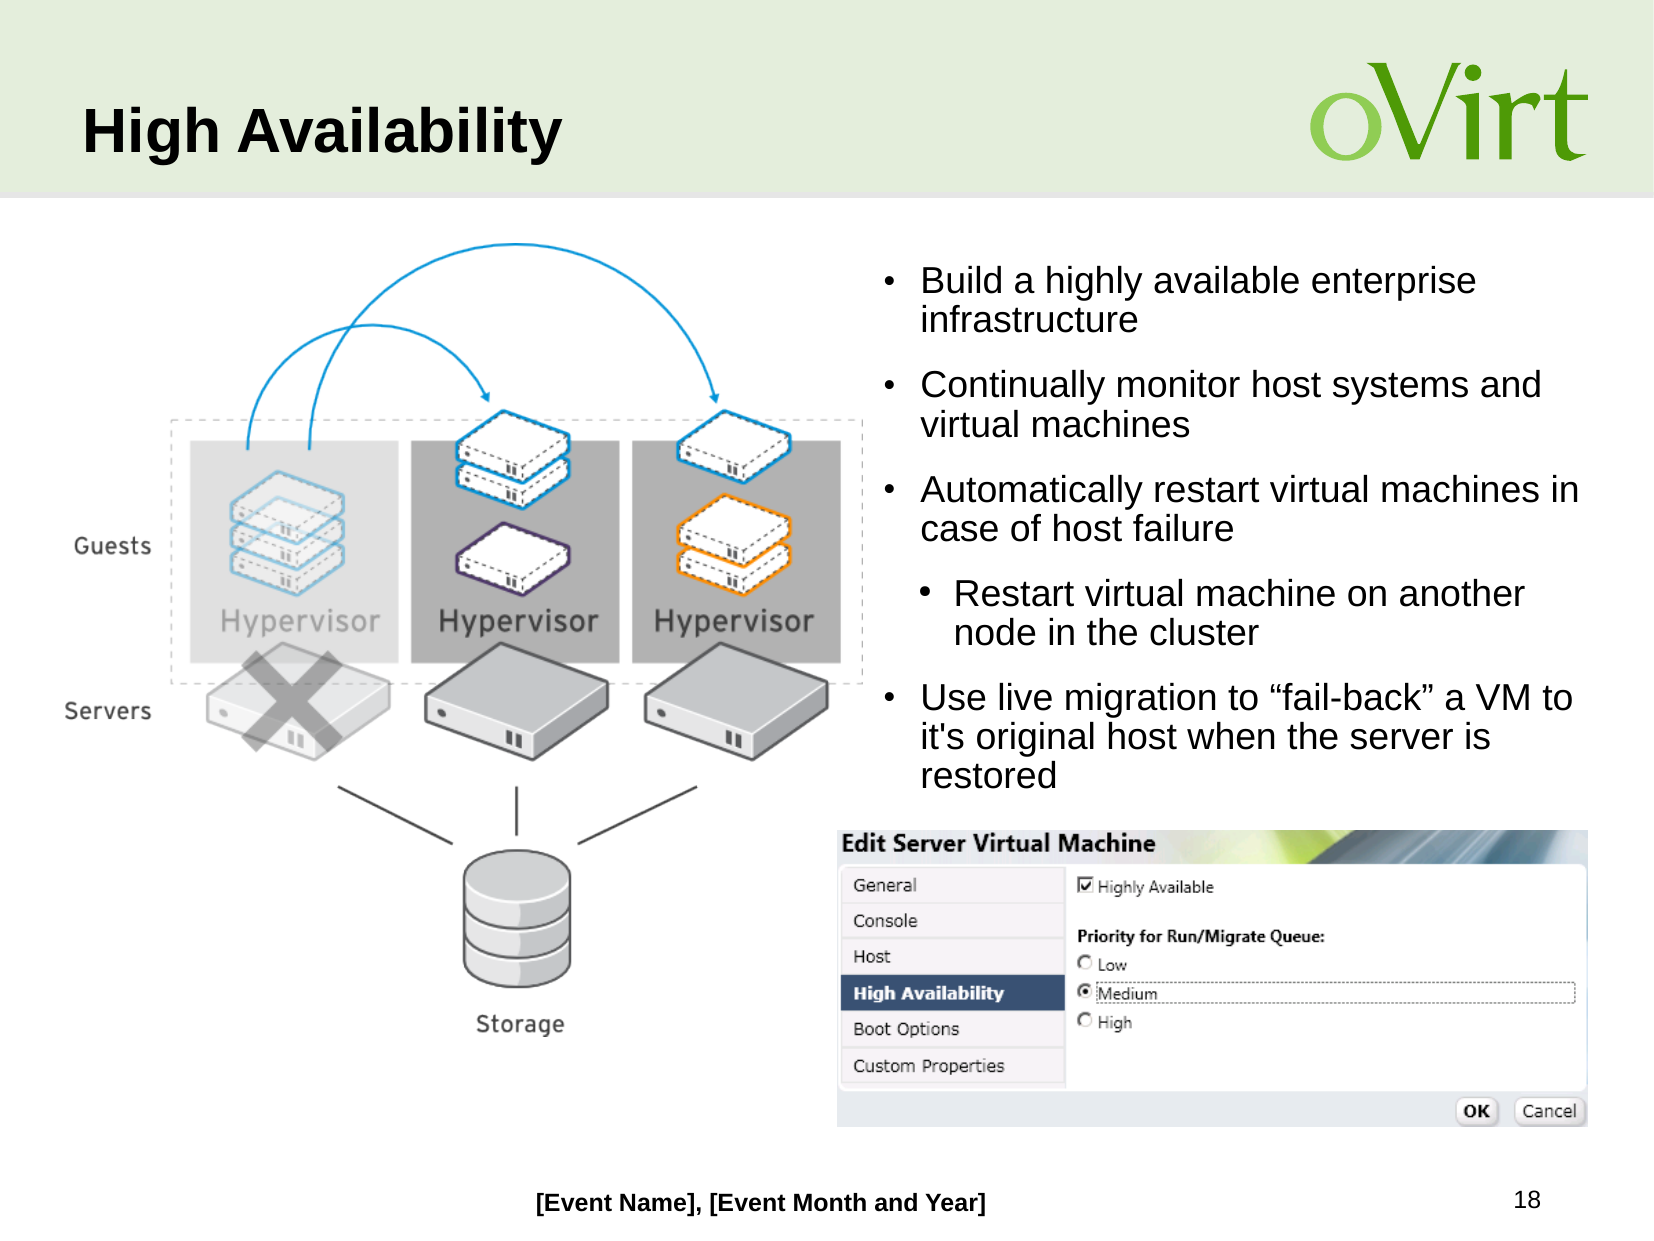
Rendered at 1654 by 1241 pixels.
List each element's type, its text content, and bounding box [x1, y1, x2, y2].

text_box Build a highly available enterprise infrastructure Continually monitor host systems and virtual machines Automatically restart virtual machines in case of host failure Restart virtual machine on another node in the cluster Use live migration to “fail-back” a VM to it's original host when the server is restored [868, 255, 1627, 804]
title High Availability [82, 37, 1571, 226]
picture [65, 243, 1588, 1127]
